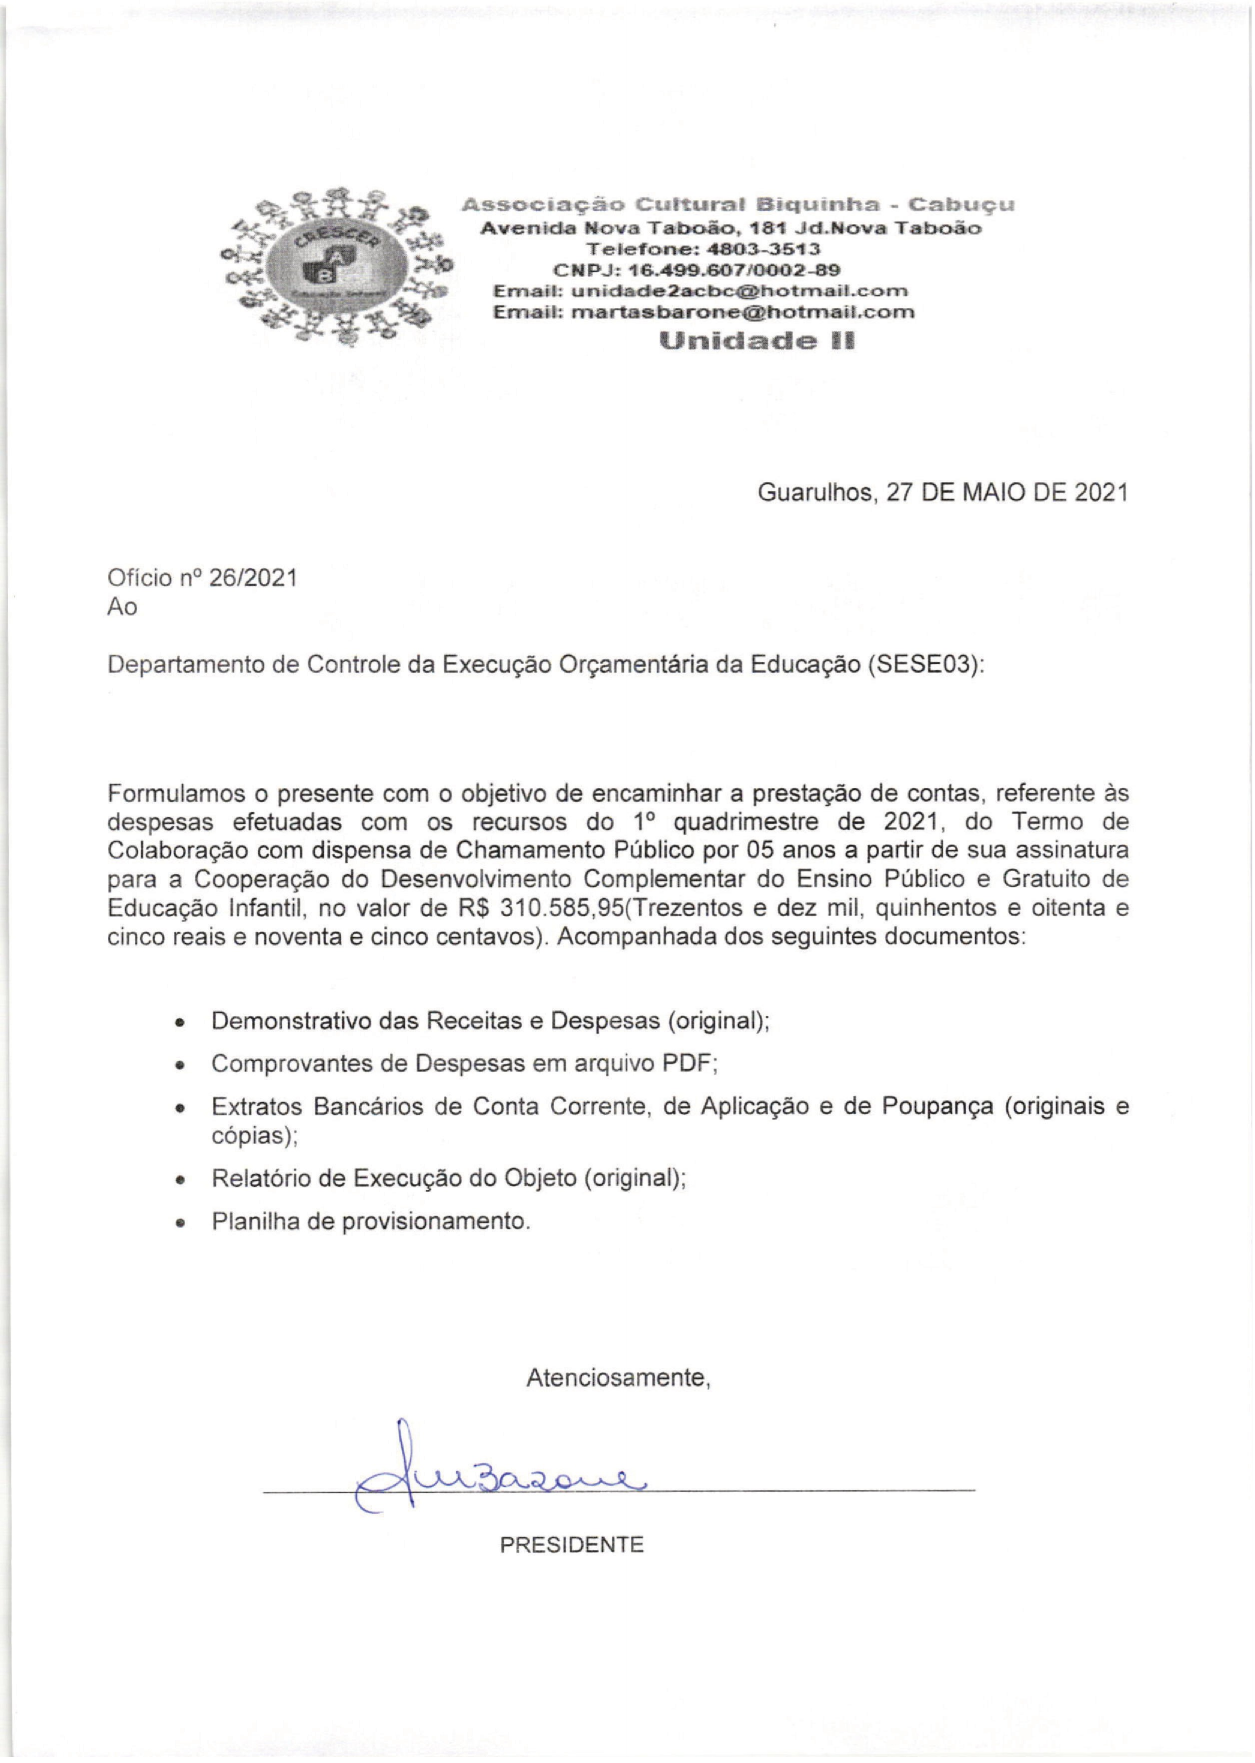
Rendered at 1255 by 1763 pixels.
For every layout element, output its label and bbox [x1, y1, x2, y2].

text_box [0, 1, 1252, 1757]
